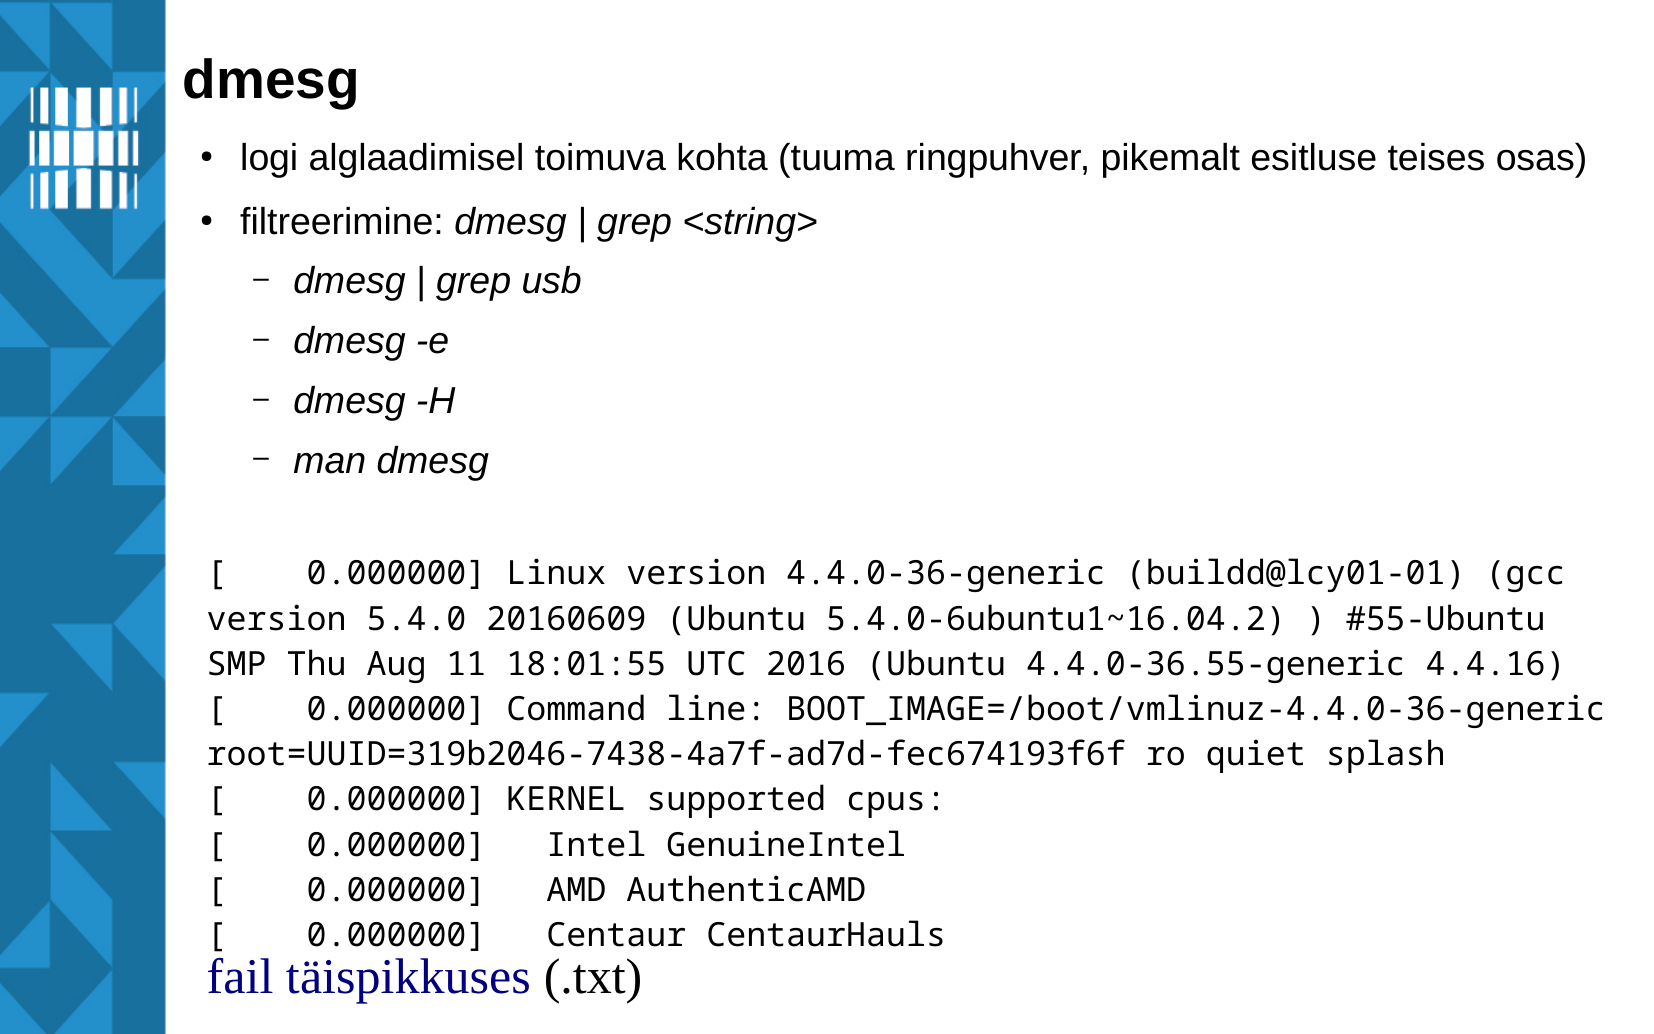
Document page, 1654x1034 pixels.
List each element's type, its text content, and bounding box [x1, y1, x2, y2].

list logi alglaadimisel toimuva kohta (tuuma ringpuhver, pikemalt esitluse teises osas) filtreerimine: dmesg | grep <string> dmesg | grep usb dmesg -e dmesg -H man dmesg [186, 136, 1625, 514]
text_box fail täispikkuses (.txt) [206, 948, 680, 1004]
text_box [ 0.000000] Linux version 4.4.0-36-generic (buildd@lcy01-01) (gcc version 5.4.0 20160609 (Ubuntu 5.4.0-6ubuntu1~16.04.2) ) #55-Ubuntu SMP Thu Aug 11 18:01:55 UTC 2016 (Ubuntu 4.4.0-36.55-generic 4.4.16) [ 0.000000] Command line: BOOT_IMAGE=/boot/vmlinuz-4.4.0-36-generic root=UUID=319b2046-7438-4a7f-ad7d-fec674193f6f ro quiet splash [ 0.000000] KERNEL supported cpus: [ 0.000000] Intel GenuineIntel [ 0.000000] AMD AuthenticAMD [ 0.000000] Centaur CentaurHauls [206, 549, 1625, 957]
title dmesg [183, 28, 1654, 131]
